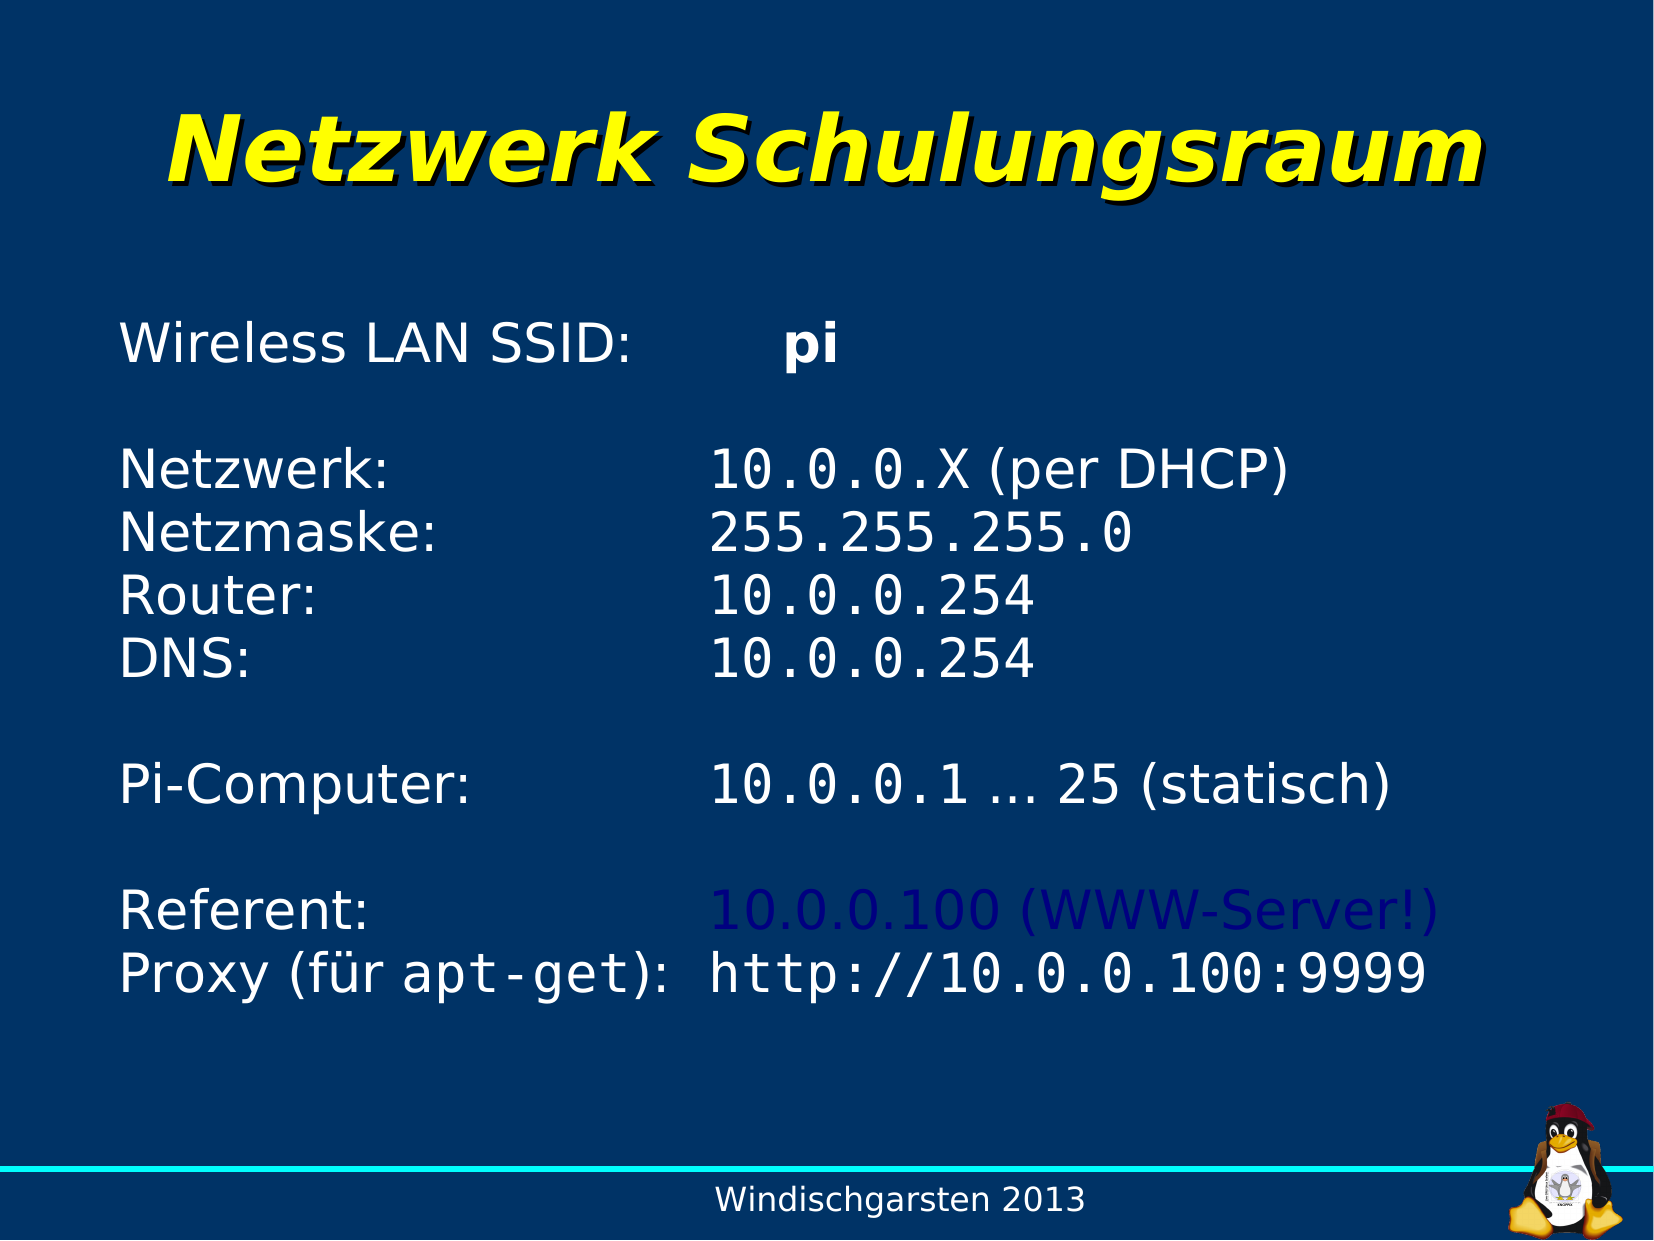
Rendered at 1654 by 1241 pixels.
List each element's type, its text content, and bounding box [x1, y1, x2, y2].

title Netzwerk Schulungsraum [121, 46, 1534, 254]
picture [1505, 1100, 1625, 1241]
list Wireless LAN SSID: pi Netzwerk: 10.0.0.X (per DHCP) Netzmaske: 255.255.255.0 Router: 10.0.0.254 DNS: 10.0.0.254 Pi-Computer: 10.0.0.1 ... 25 (statisch) Referent: 10.0.0.100 (WWW-Server!) Proxy (für apt-get): http://10.0.0.100:9999 [118, 312, 1558, 1123]
